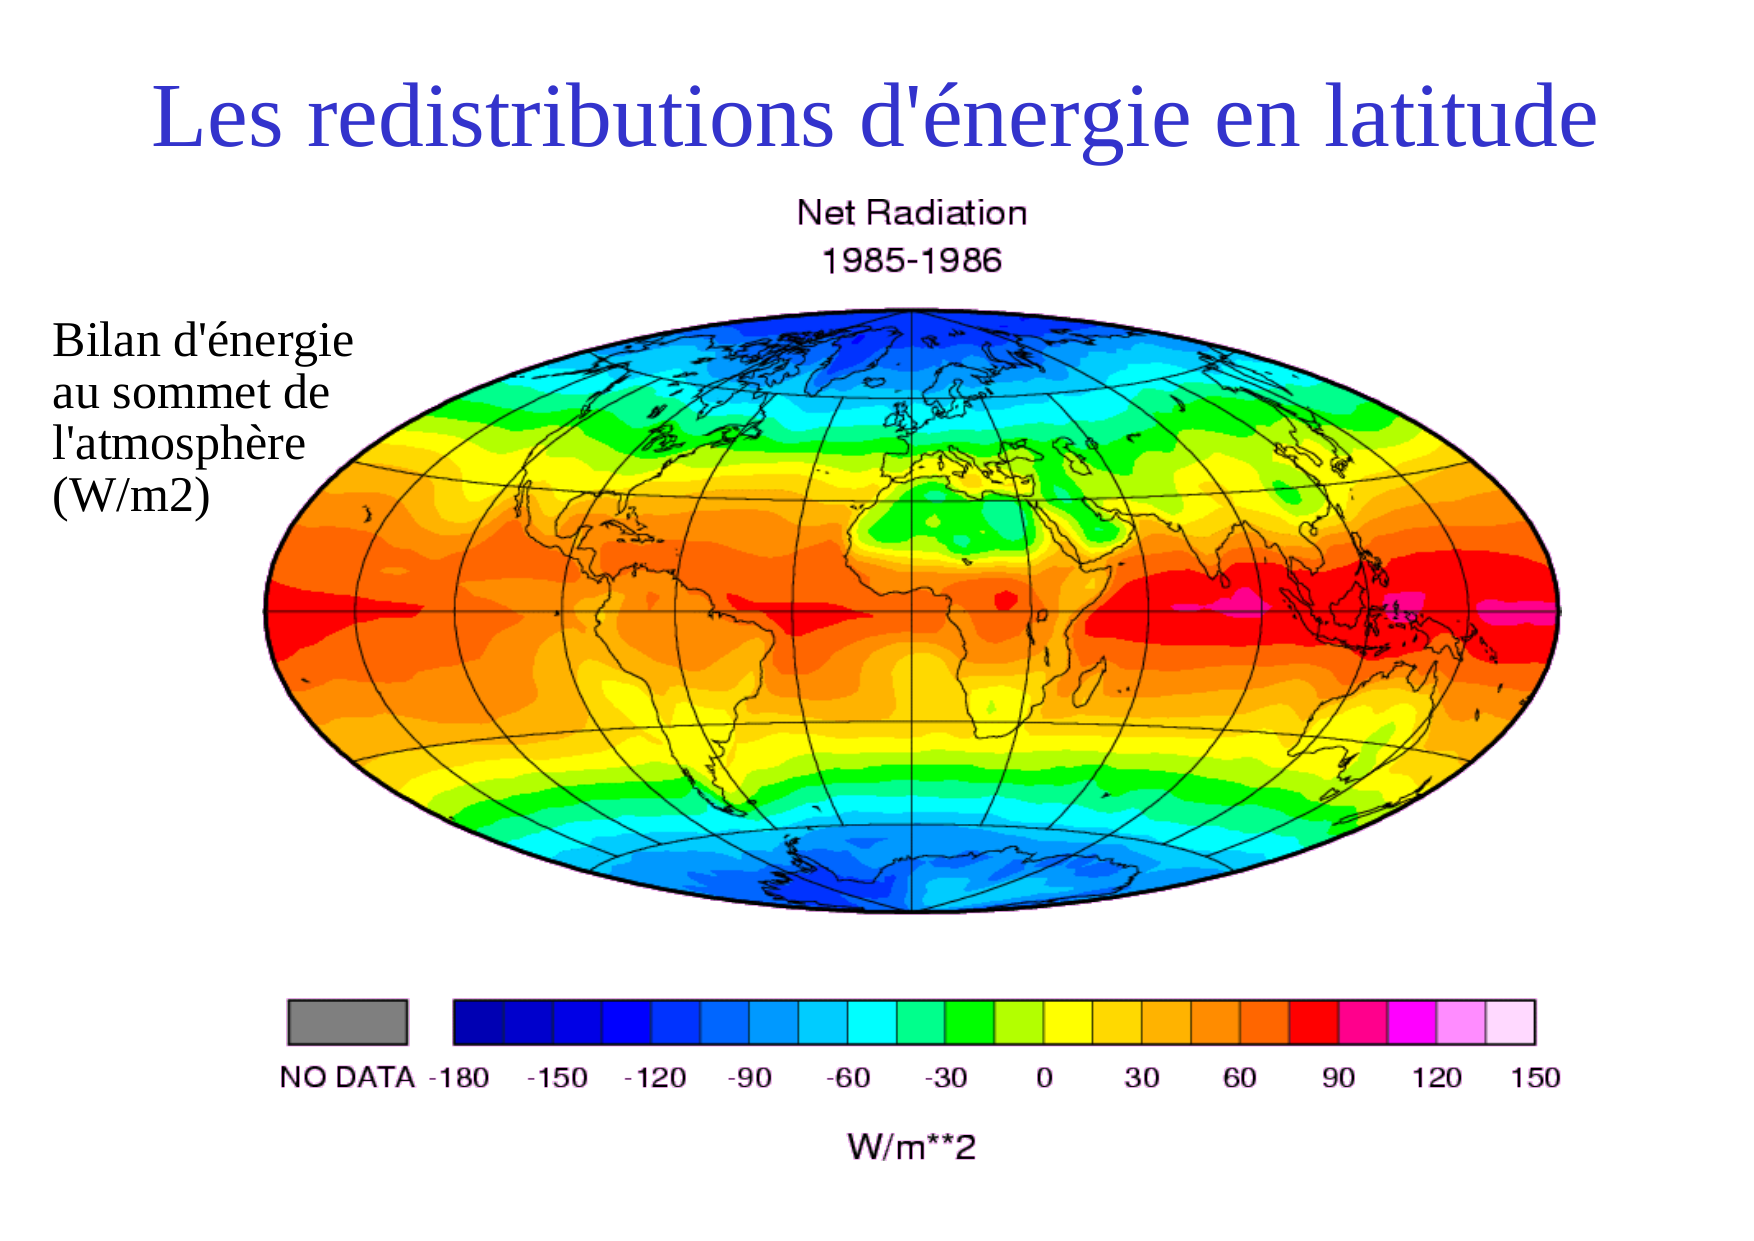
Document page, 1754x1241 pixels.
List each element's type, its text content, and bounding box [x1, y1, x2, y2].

text_box Bilan d'énergie au sommet de l'atmosphère (W/m2) [38, 306, 262, 531]
picture [262, 199, 1562, 1161]
title Les redistributions d'énergie en latitude [97, 53, 1657, 184]
